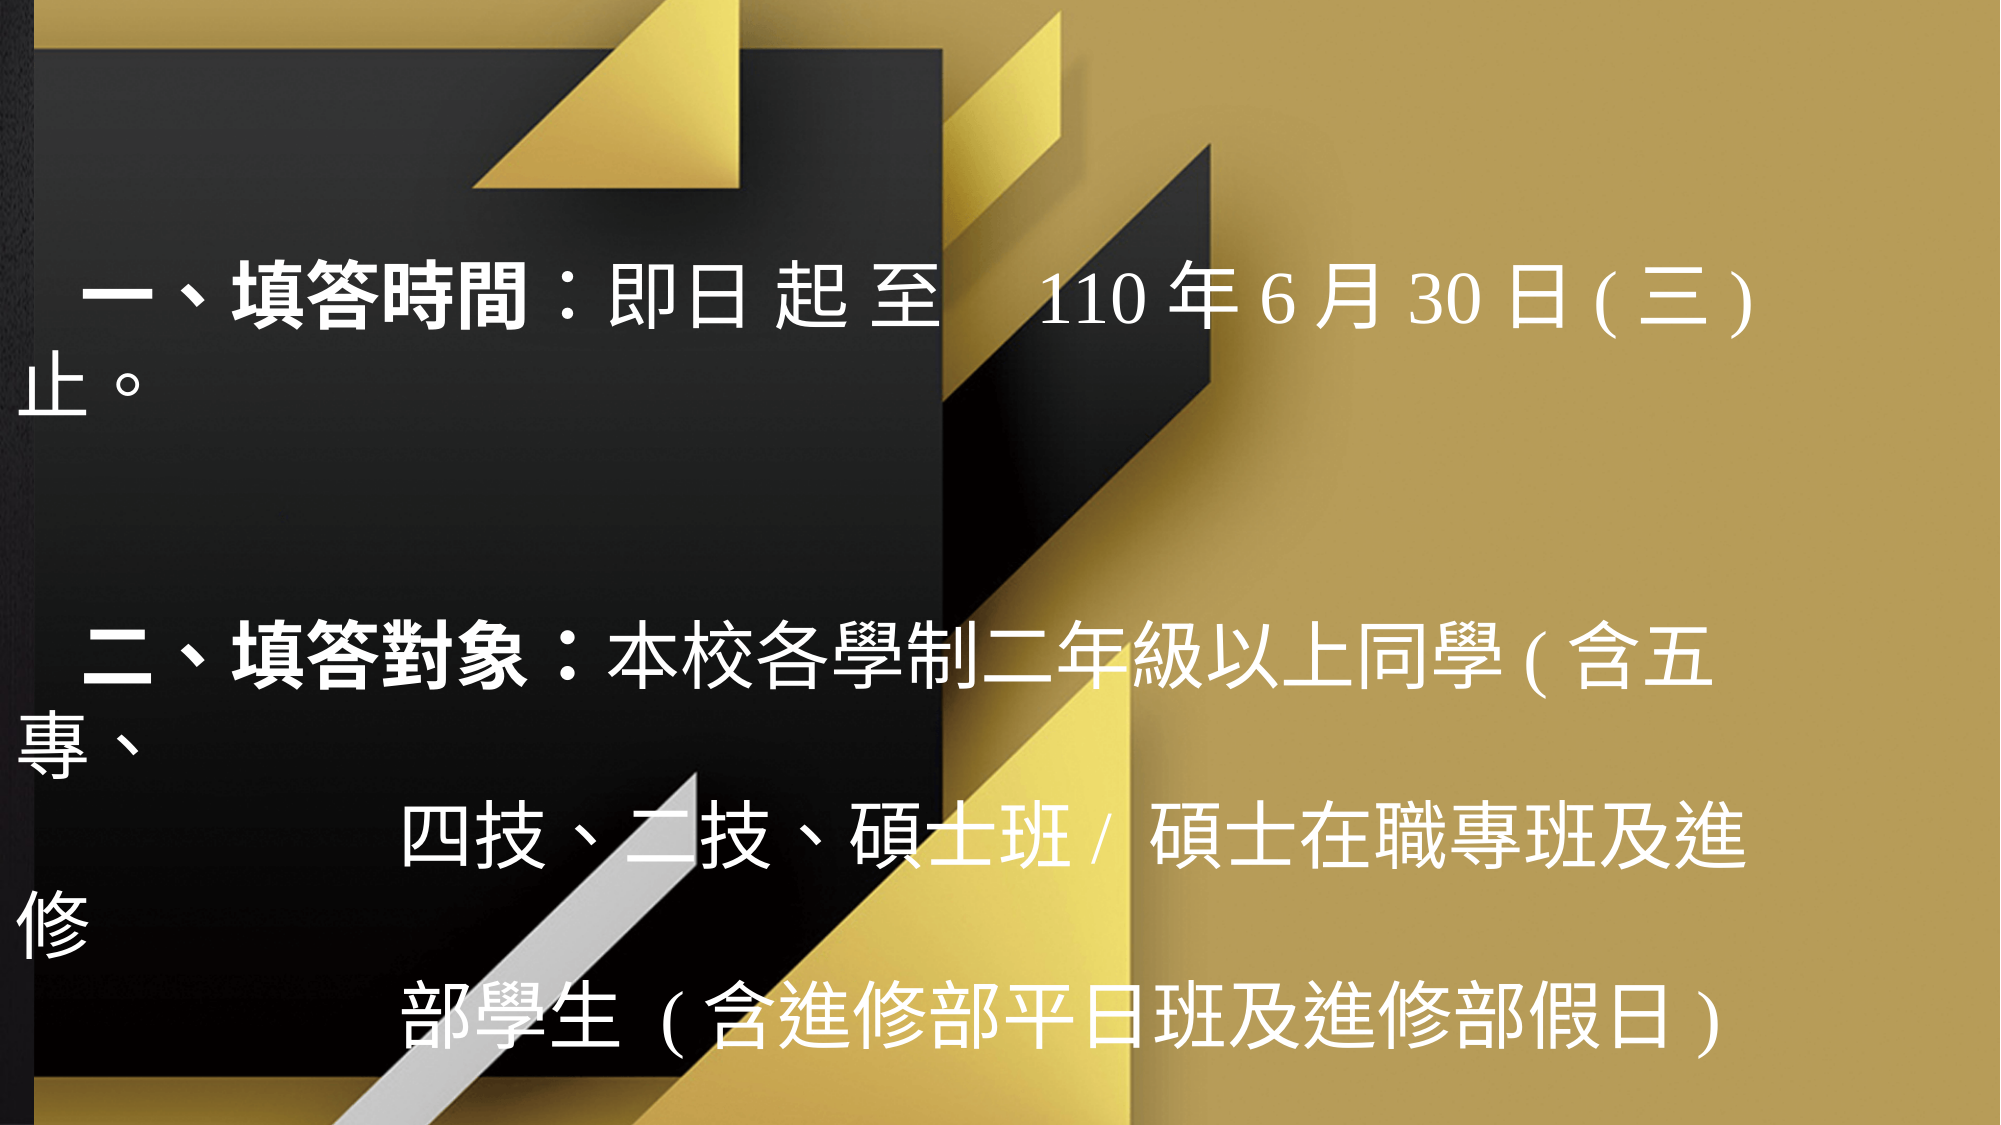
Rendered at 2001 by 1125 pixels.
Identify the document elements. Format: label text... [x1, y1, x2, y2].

text_box 一、填答時間：即日 起 至 110年6月30日(三)止。 二、填答對象：本校各學制二年級以上同學(含五專、 四技、二技、碩士班/ 碩士在職專班及進修 部學生 (含進修部平日班及進修部假日) [0, 241, 1795, 1066]
picture [34, 0, 2000, 1125]
